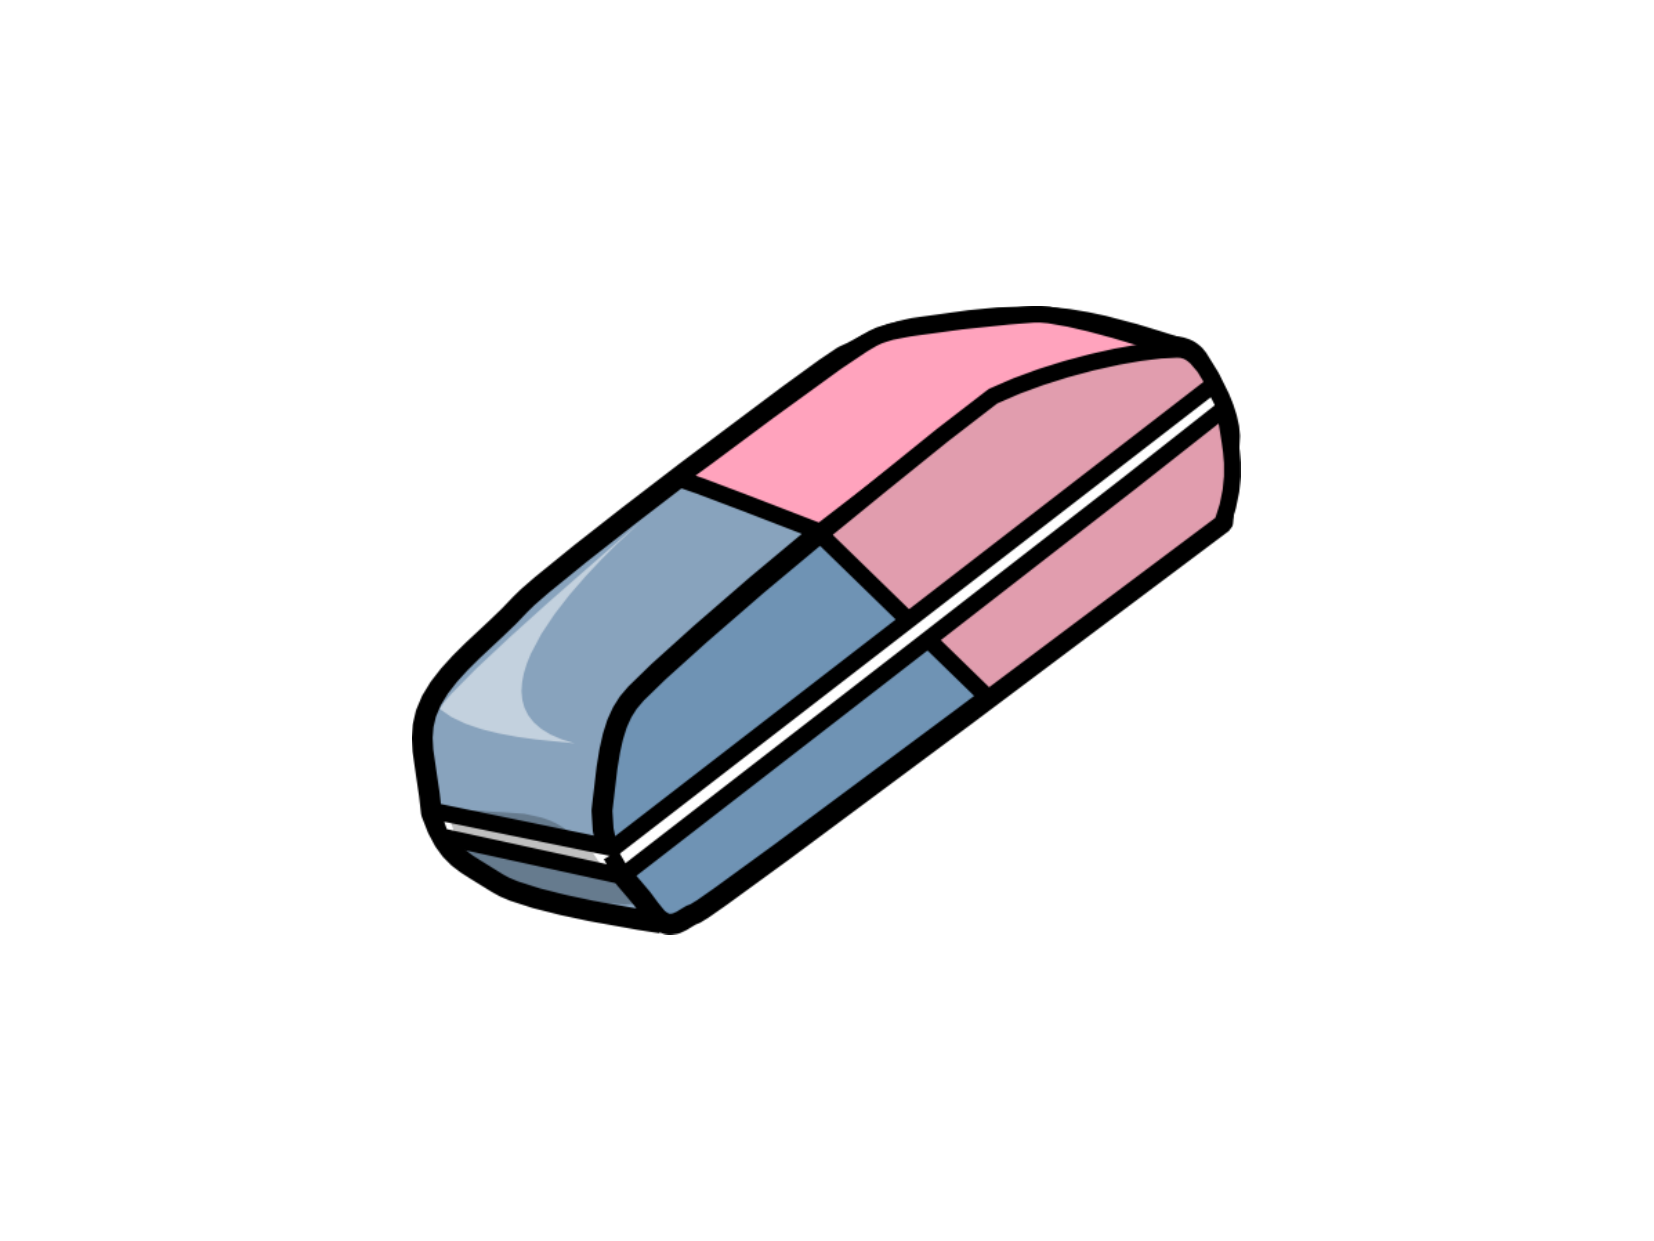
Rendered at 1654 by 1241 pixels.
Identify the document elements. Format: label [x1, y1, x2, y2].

picture [412, 306, 1241, 935]
